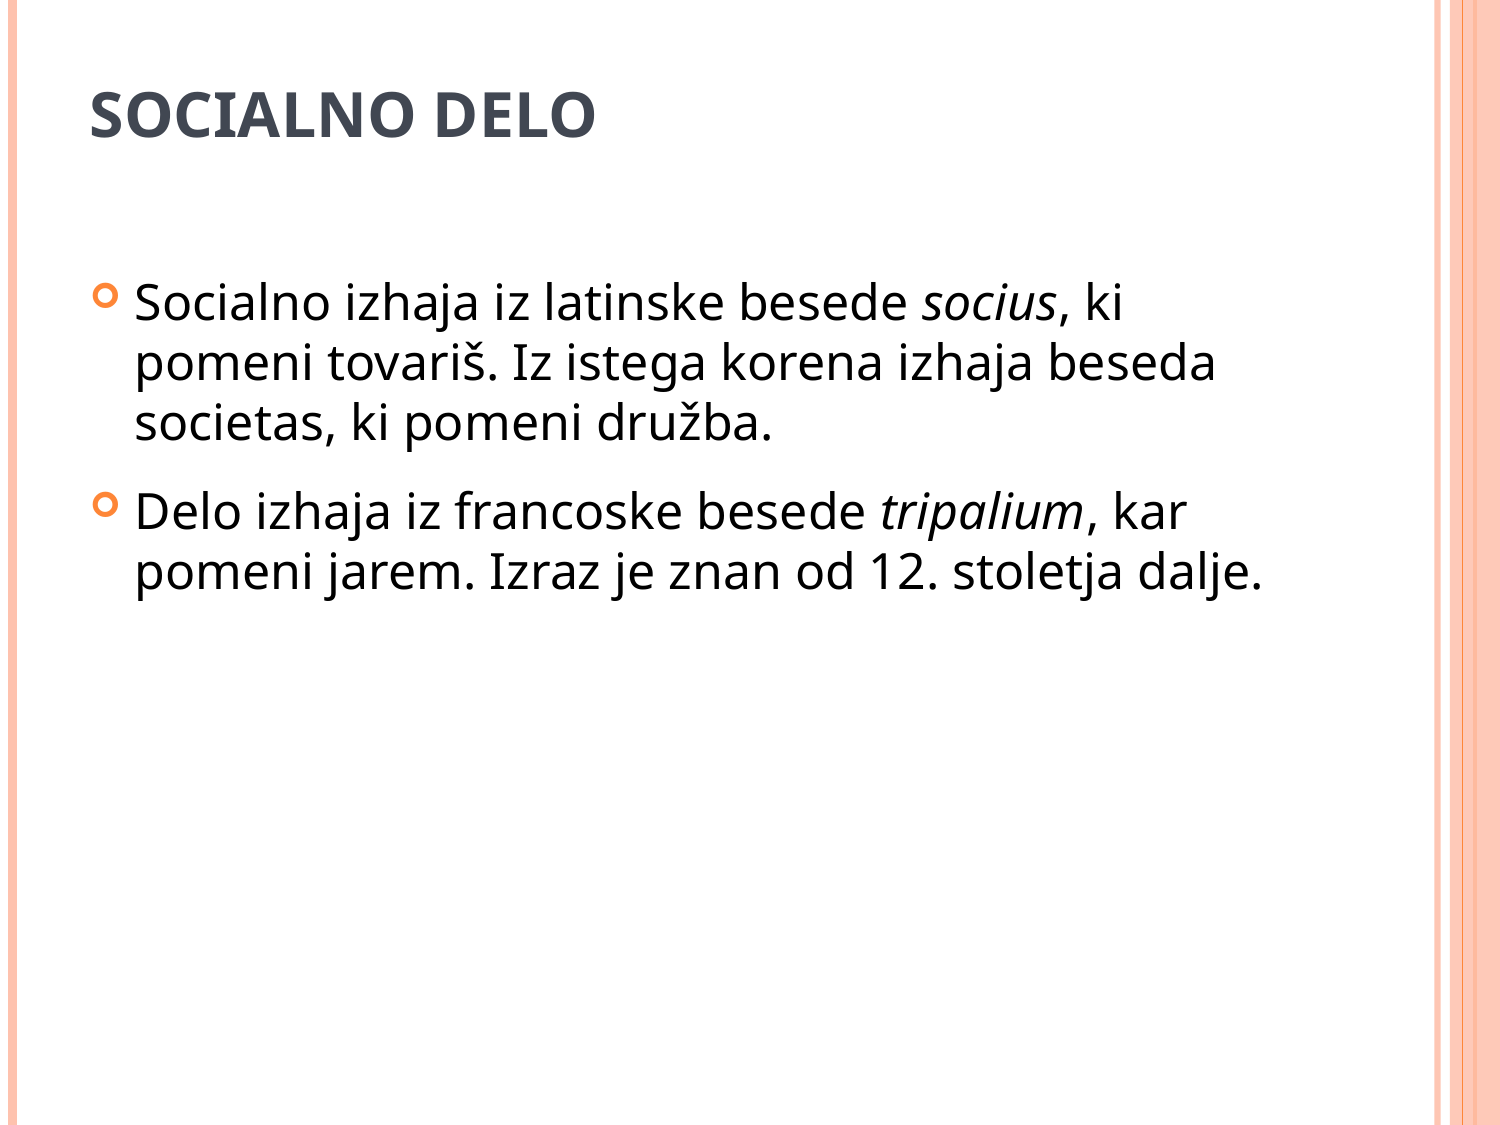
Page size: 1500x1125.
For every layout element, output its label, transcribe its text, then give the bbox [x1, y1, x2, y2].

title SOCIALNO DELO [75, 45, 1300, 233]
list Socialno izhaja iz latinske besede socius, ki pomeni tovariš. Iz istega korena izhaja beseda societas, ki pomeni družba. Delo izhaja iz francoske besede tripalium, kar pomeni jarem. Izraz je znan od 12. stoletja dalje. [75, 262, 1300, 1062]
